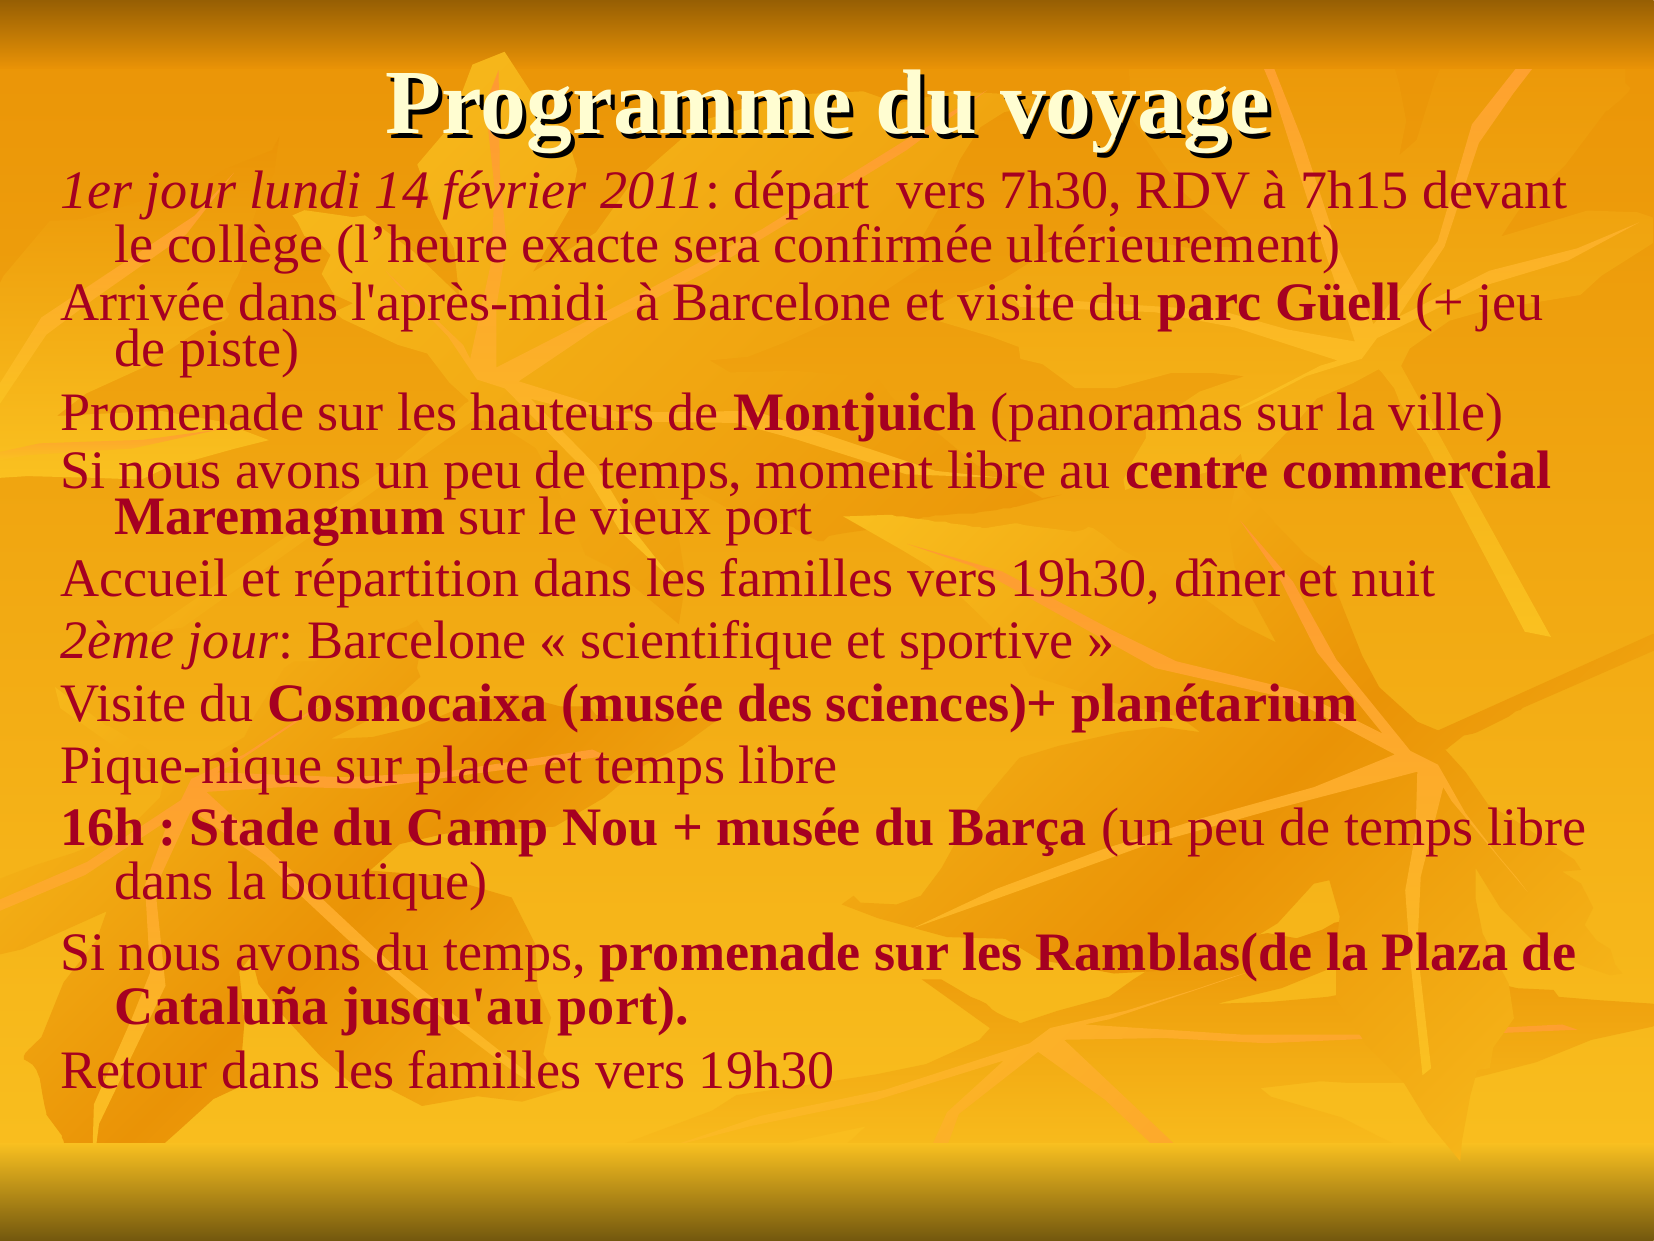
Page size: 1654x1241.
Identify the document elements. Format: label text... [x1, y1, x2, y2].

title Programme du voyage [84, 0, 1573, 164]
text_box 1er jour lundi 14 février 2011: départ vers 7h30, RDV à 7h15 devant le collège (l’heure exacte sera confirmée ultérieurement)‏ Arrivée dans l'après-midi à Barcelone et visite du parc Güell (+ jeu de piste) Promenade sur les hauteurs de Montjuich (panoramas sur la ville)‏ Si nous avons un peu de temps, moment libre au centre commercial Maremagnum sur le vieux port Accueil et répartition dans les familles vers 19h30, dîner et nuit 2ème jour: Barcelone « scientifique et sportive » Visite du Cosmocaixa (musée des sciences)+ planétarium Pique-nique sur place et temps libre 16h : Stade du Camp Nou + musée du Barça (un peu de temps libre dans la boutique)‏ Si nous avons du temps, promenade sur les Ramblas(de la Plaza de Cataluña jusqu'au port). Retour dans les familles vers 19h30 [45, 164, 1609, 1180]
